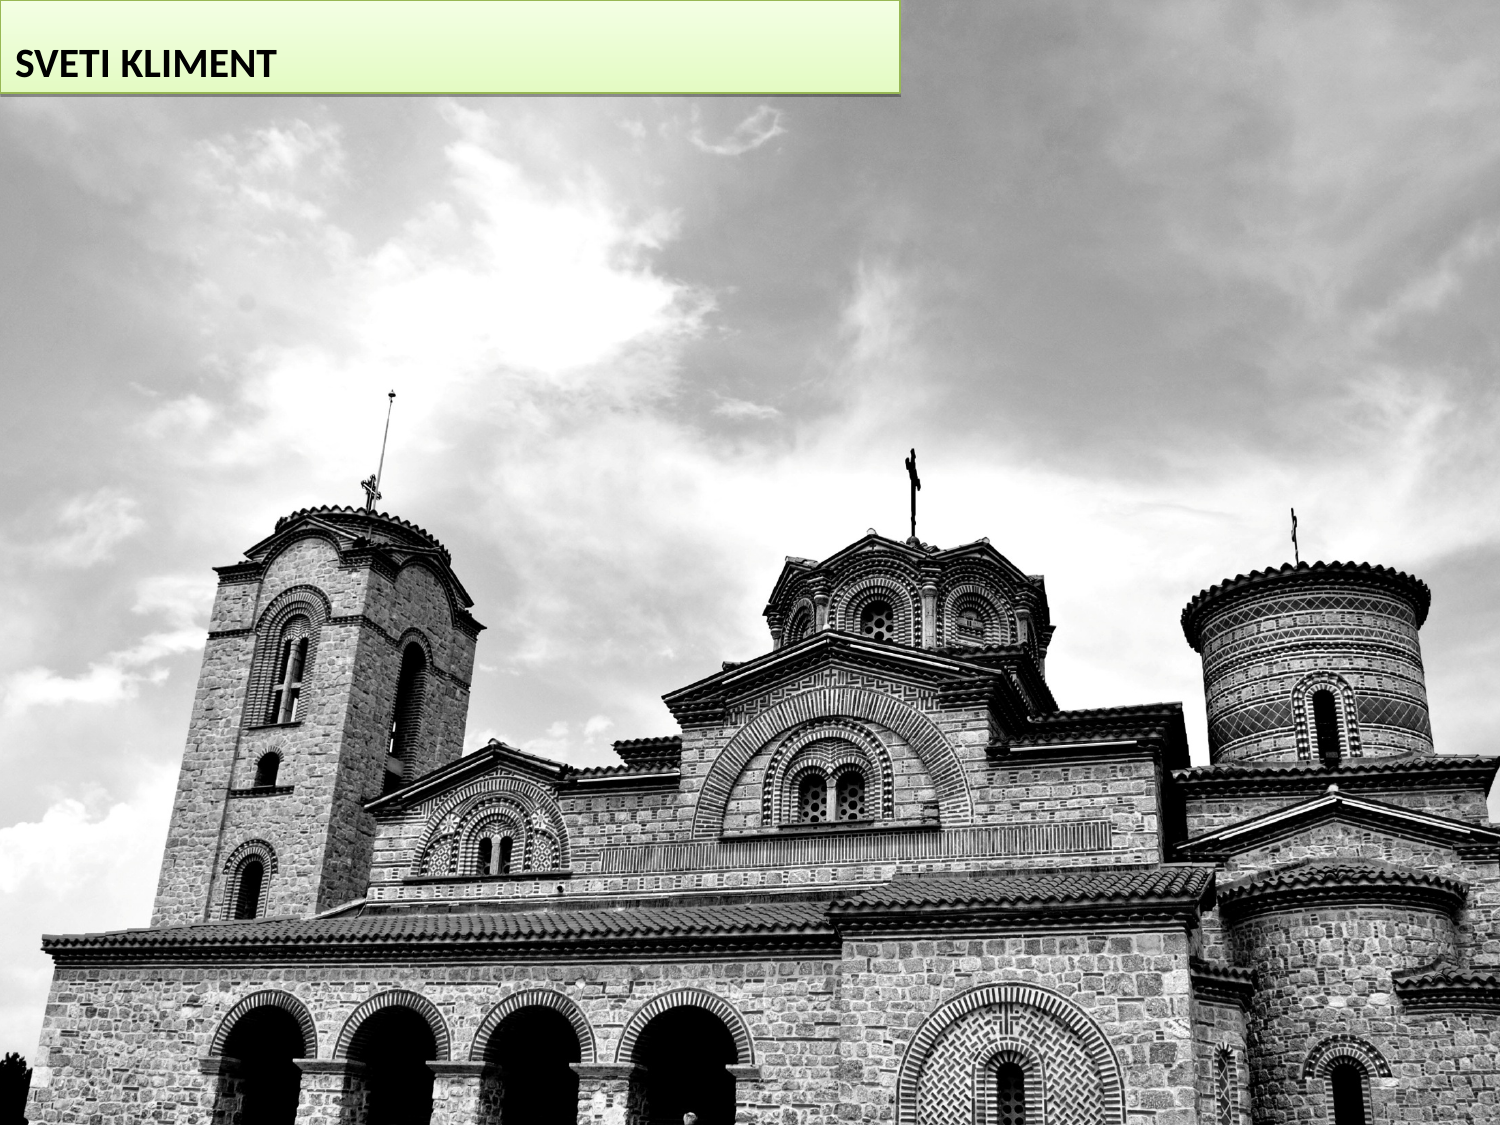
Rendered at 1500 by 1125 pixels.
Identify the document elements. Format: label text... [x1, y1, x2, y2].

picture [0, 0, 1500, 1125]
title SVETI KLIMENT [0, 0, 900, 93]
